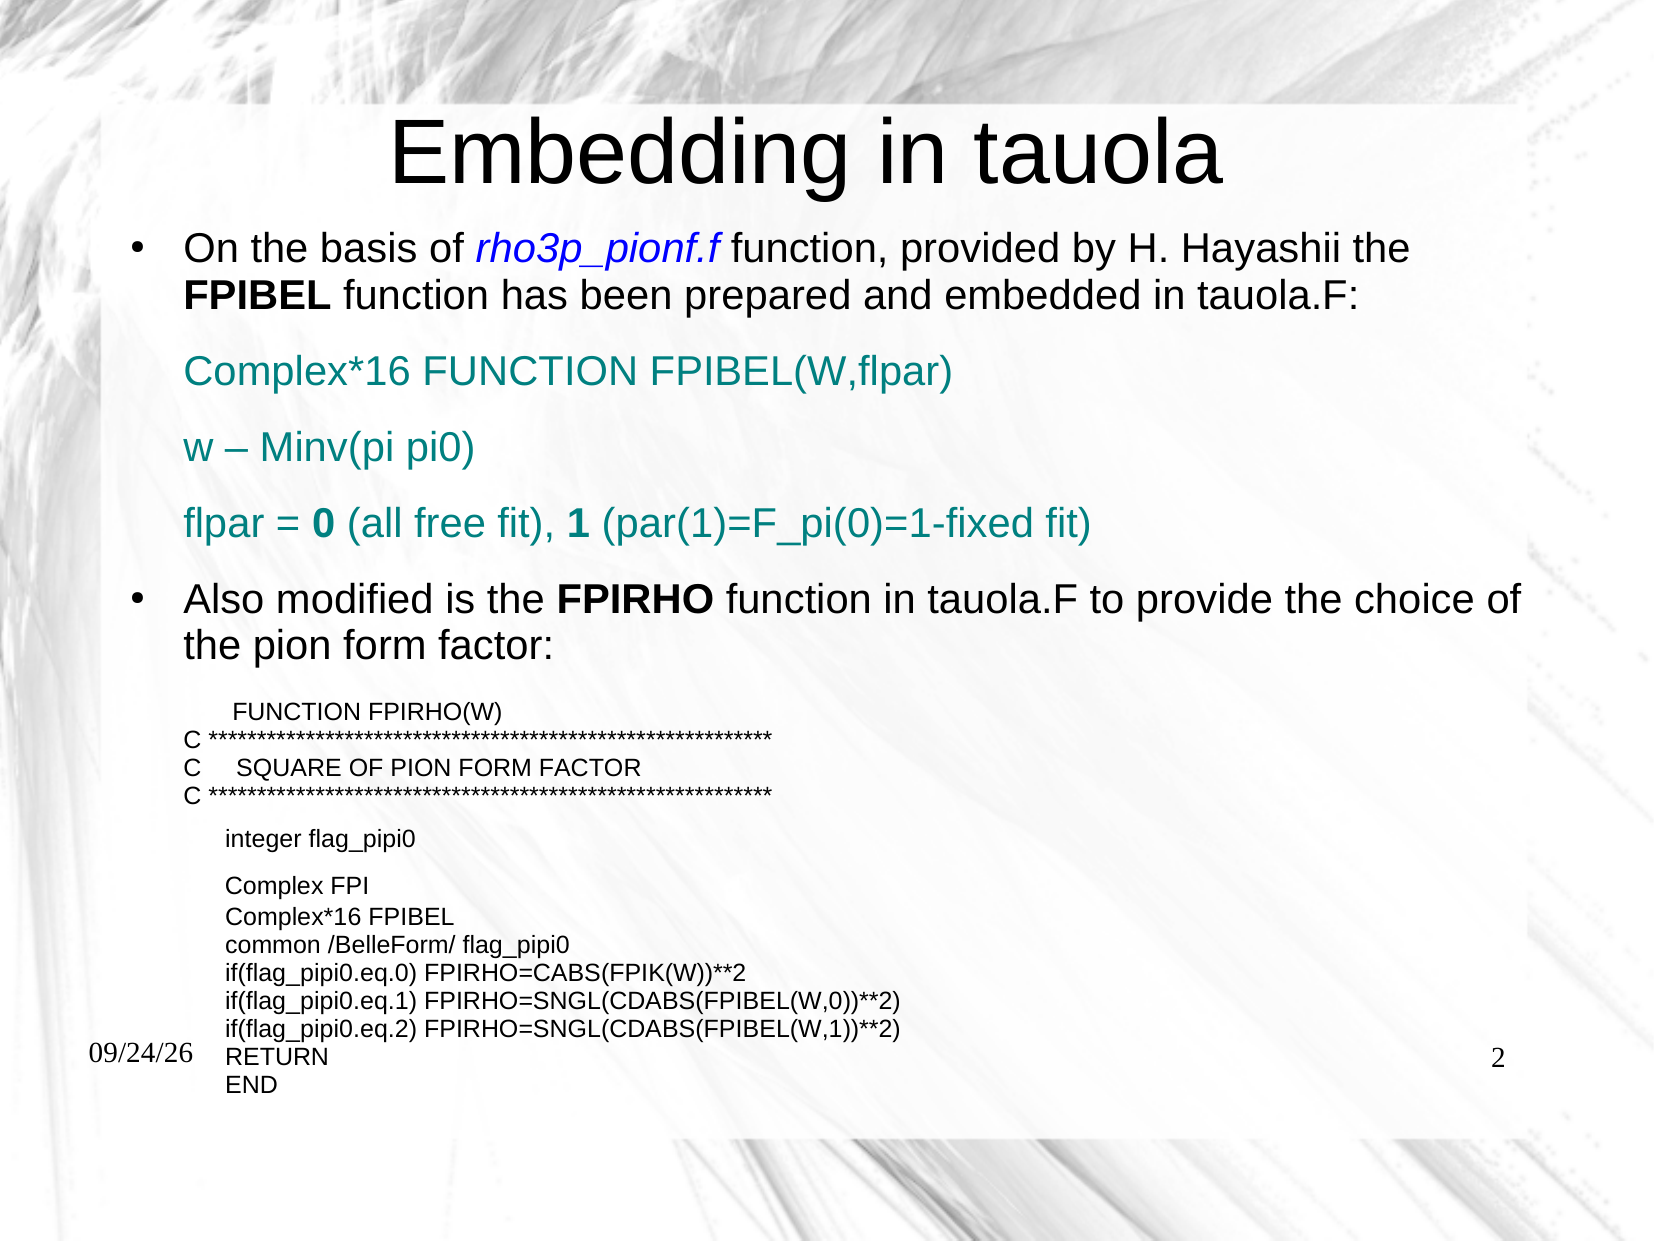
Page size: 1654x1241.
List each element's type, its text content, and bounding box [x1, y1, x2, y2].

title Embedding in tauola [112, 75, 1501, 225]
list On the basis of rho3p_pionf.f function, provided by H. Hayashii the FPIBEL function has been prepared and embedded in tauola.F: Complex*16 FUNCTION FPIBEL(W,flpar) w – Minv(pi pi0) flpar = 0 (all free fit), 1 (par(1)=F_pi(0)=1-fixed fit) Also modified is the FPIRHO function in tauola.F to provide the choice of the pion form factor: FUNCTION FPIRHO(W) C ********************************************************** C SQUARE OF PION FORM FACTOR C ********************************************************** integer flag_pipi0 Complex FPI Complex*16 FPIBEL common /BelleForm/ flag_pipi0 if(flag_pipi0.eq.0) FPIRHO=CABS(FPIK(W))**2 if(flag_pipi0.eq.1) FPIRHO=SNGL(CDABS(FPIBEL(W,0))**2) if(flag_pipi0.eq.2) FPIRHO=SNGL(CDABS(FPIBEL(W,1))**2) RETURN END [112, 225, 1538, 1099]
picture [0, 0, 1654, 1241]
